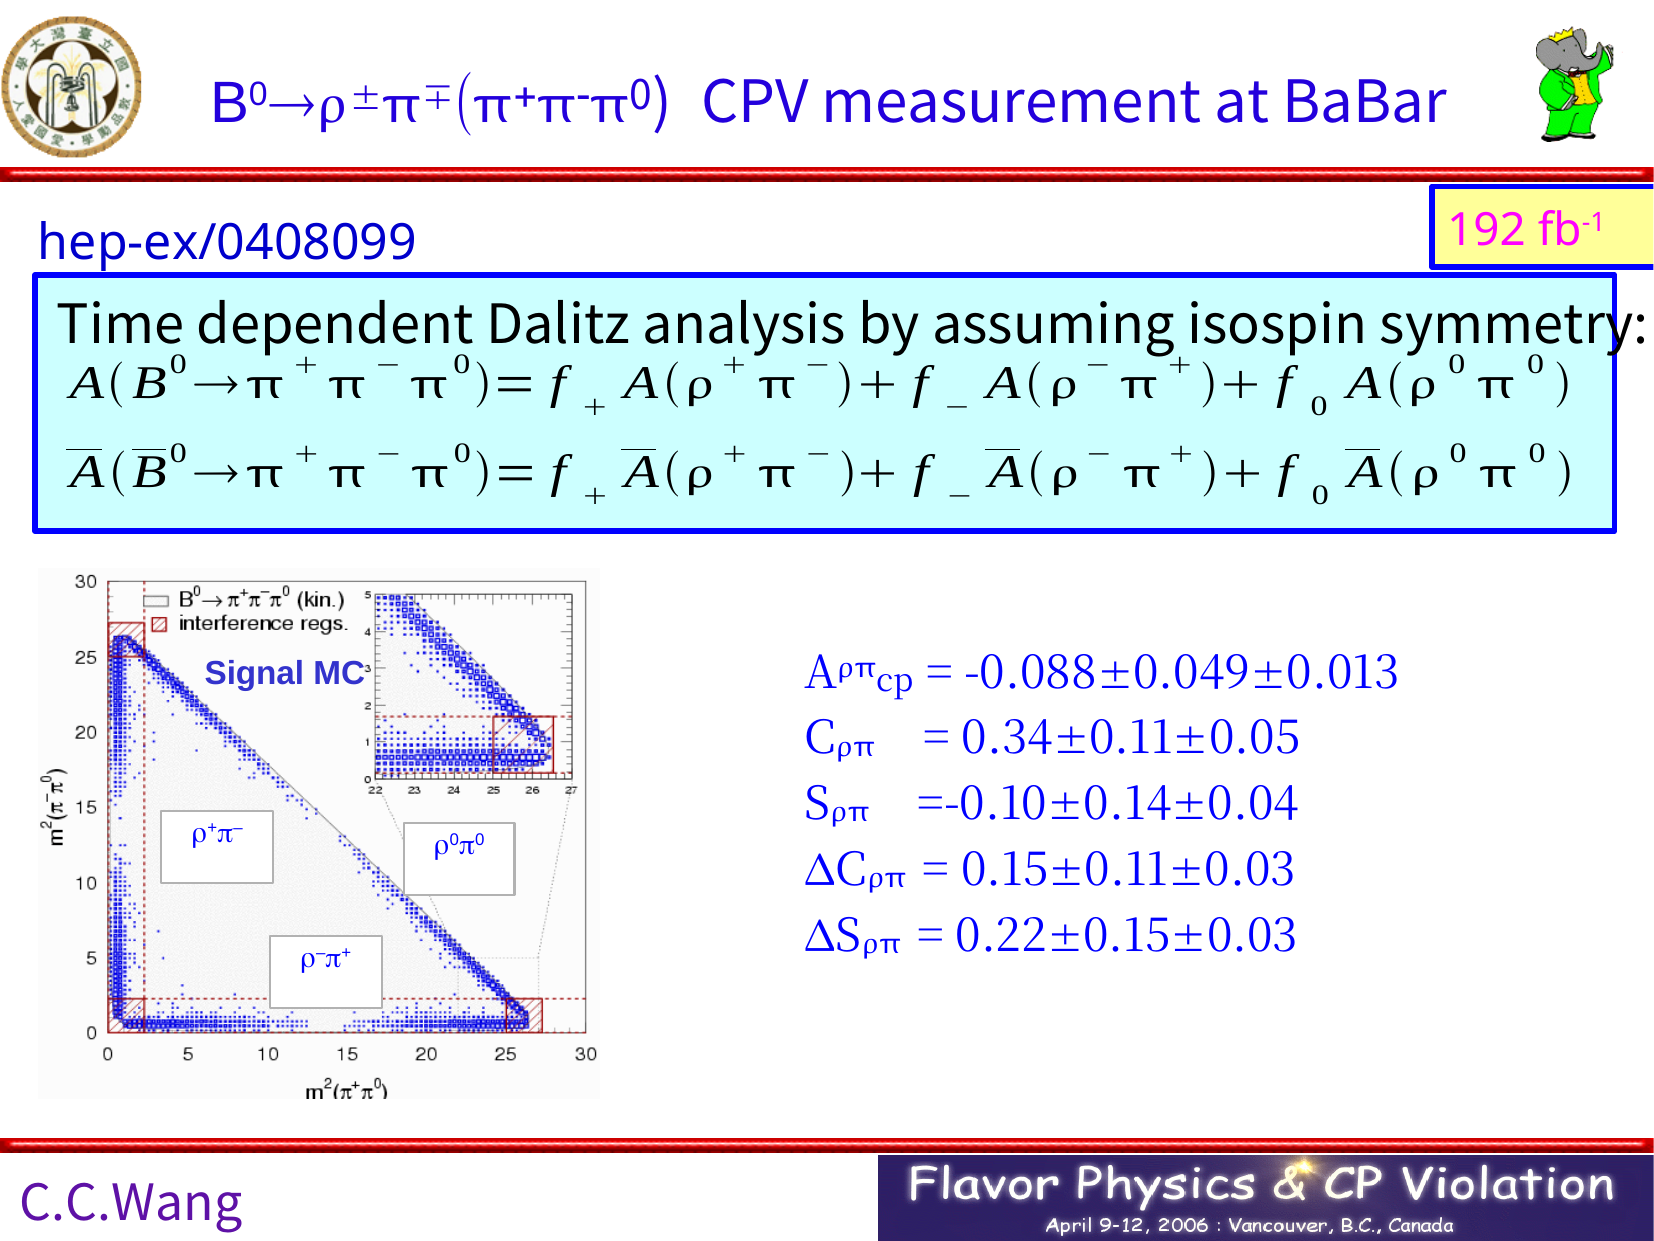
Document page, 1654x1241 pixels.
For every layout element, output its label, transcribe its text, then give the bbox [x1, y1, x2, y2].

text_box +– [161, 811, 273, 885]
title B0±∓(+-0) CPV measurement at BaBar [137, 22, 1520, 173]
picture [0, 1138, 1654, 1153]
picture [0, 15, 143, 159]
picture [878, 1155, 1654, 1241]
text_box hep-ex/0408099 [37, 202, 503, 264]
picture [1536, 26, 1623, 142]
picture [0, 167, 1654, 182]
text_box –+ [269, 935, 382, 1010]
chart [56, 361, 1579, 424]
text_box 192 fb-1 [1432, 186, 1654, 258]
picture [38, 568, 600, 1099]
text_box Signal MC [189, 645, 442, 722]
text_box 00 [403, 822, 515, 897]
text_box Acp = -0.088±0.049±0.013 C = 0.34±0.11±0.05 S =-0.10±0.14±0.04 C = 0.15±0.11±0.03 S = 0.22±0.15±0.03 [804, 635, 1356, 1004]
text_box [35, 274, 1615, 532]
chart [56, 431, 1581, 513]
text_box Time dependent Dalitz analysis by assuming isospin symmetry: [56, 280, 1582, 361]
